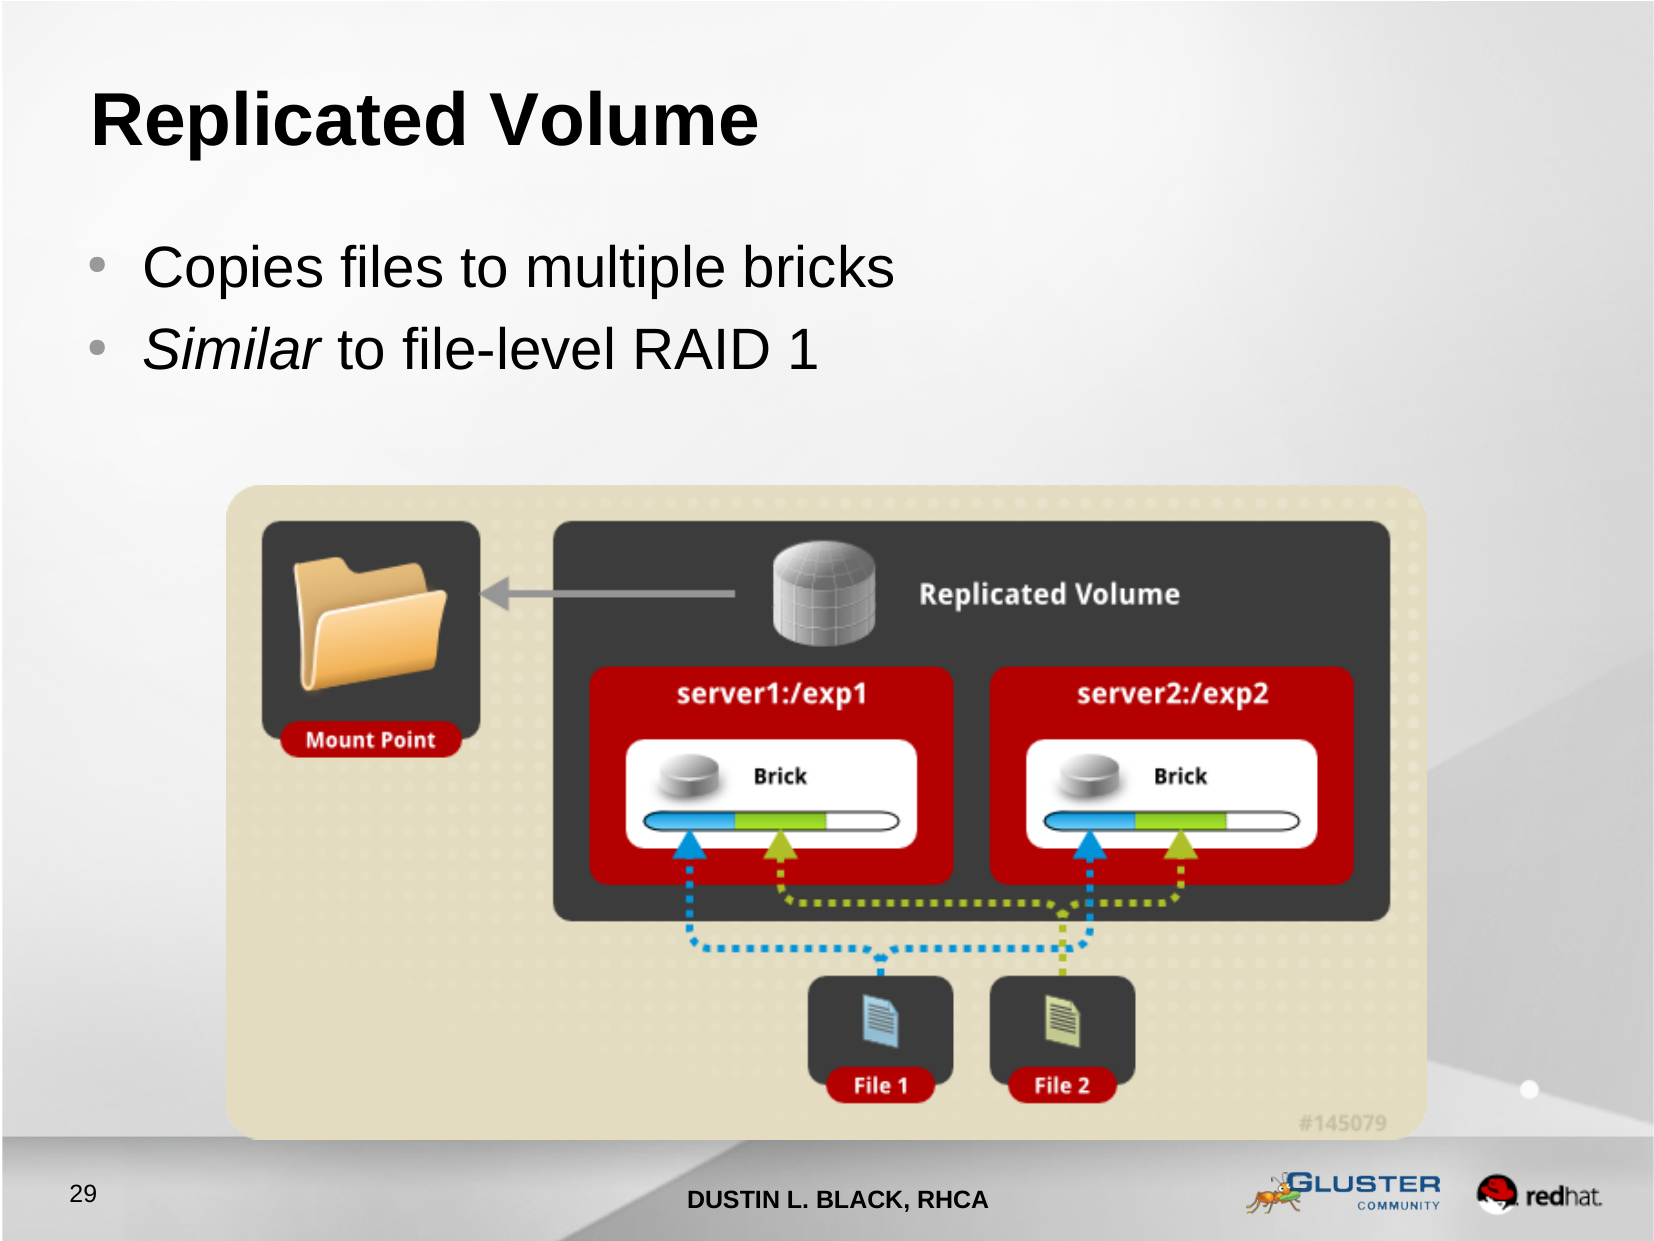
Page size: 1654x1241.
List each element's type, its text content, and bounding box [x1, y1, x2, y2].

picture [2, 1, 1654, 1241]
list Copies files to multiple bricks Similar to file-level RAID 1 [86, 232, 1576, 1111]
title Replicated Volume [90, 15, 1579, 223]
